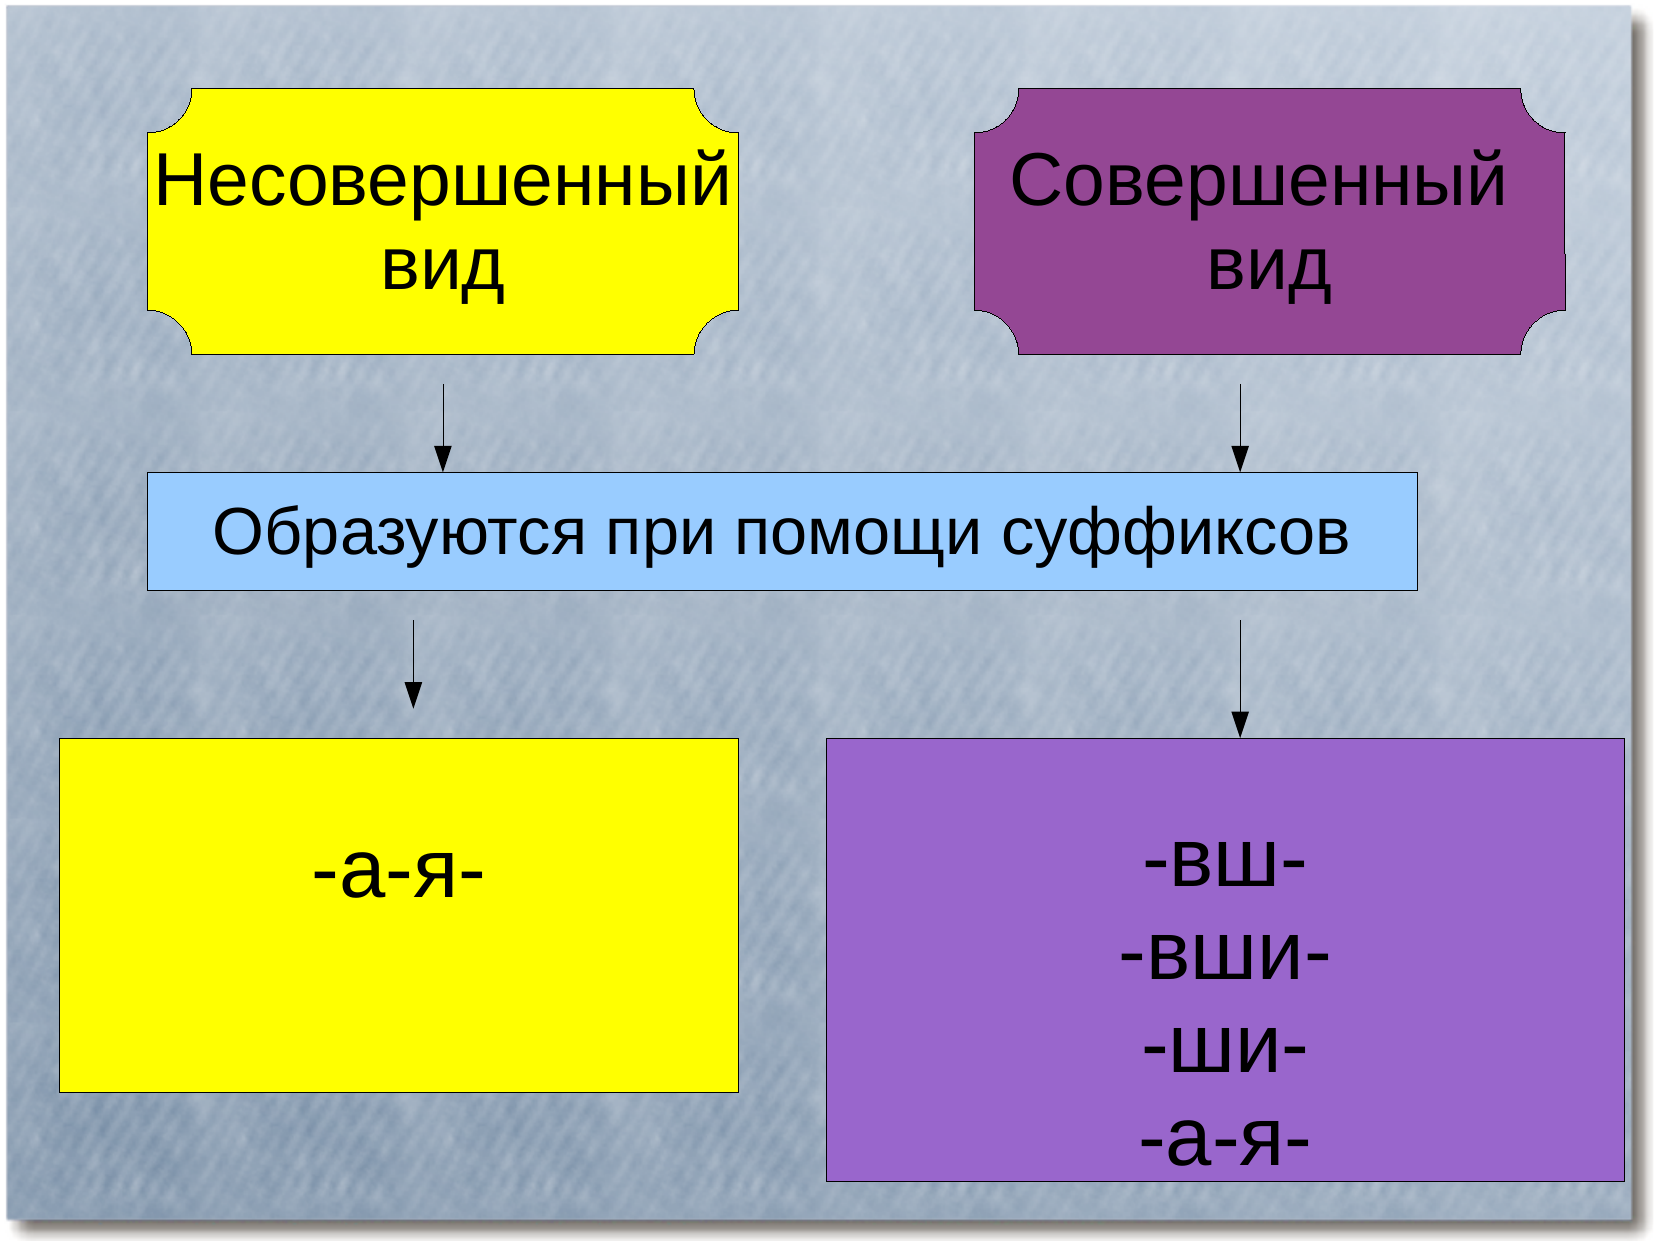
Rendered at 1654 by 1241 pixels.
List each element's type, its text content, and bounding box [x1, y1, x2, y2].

text_box Совершенный вид [974, 88, 1566, 355]
text_box -вш- -вши- -ши- -а-я- [826, 738, 1625, 1182]
text_box -а-я- [59, 738, 739, 1093]
text_box Несовершенный вид [147, 88, 739, 355]
text_box Образуются при помощи суффиксов [147, 472, 1418, 591]
picture [0, 0, 1654, 1241]
